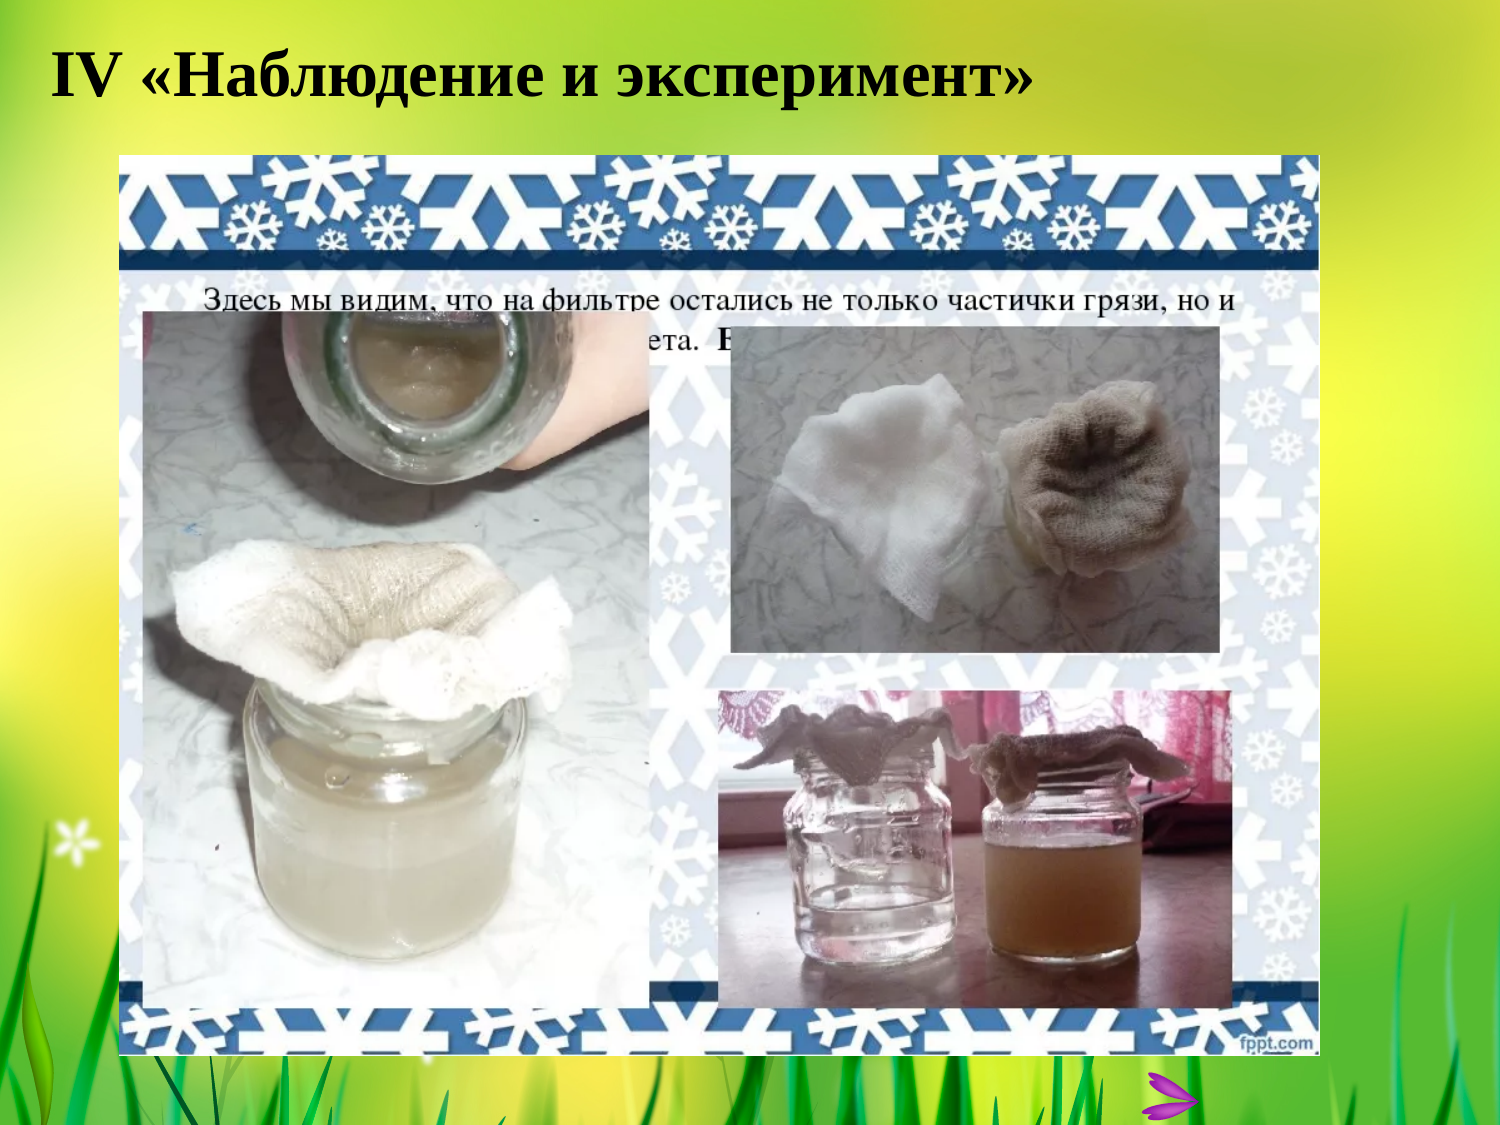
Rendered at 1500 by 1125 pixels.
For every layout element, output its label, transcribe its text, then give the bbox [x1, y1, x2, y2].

text_box IV «Наблюдение и эксперимент» [35, 35, 1477, 156]
picture [119, 155, 1320, 1056]
